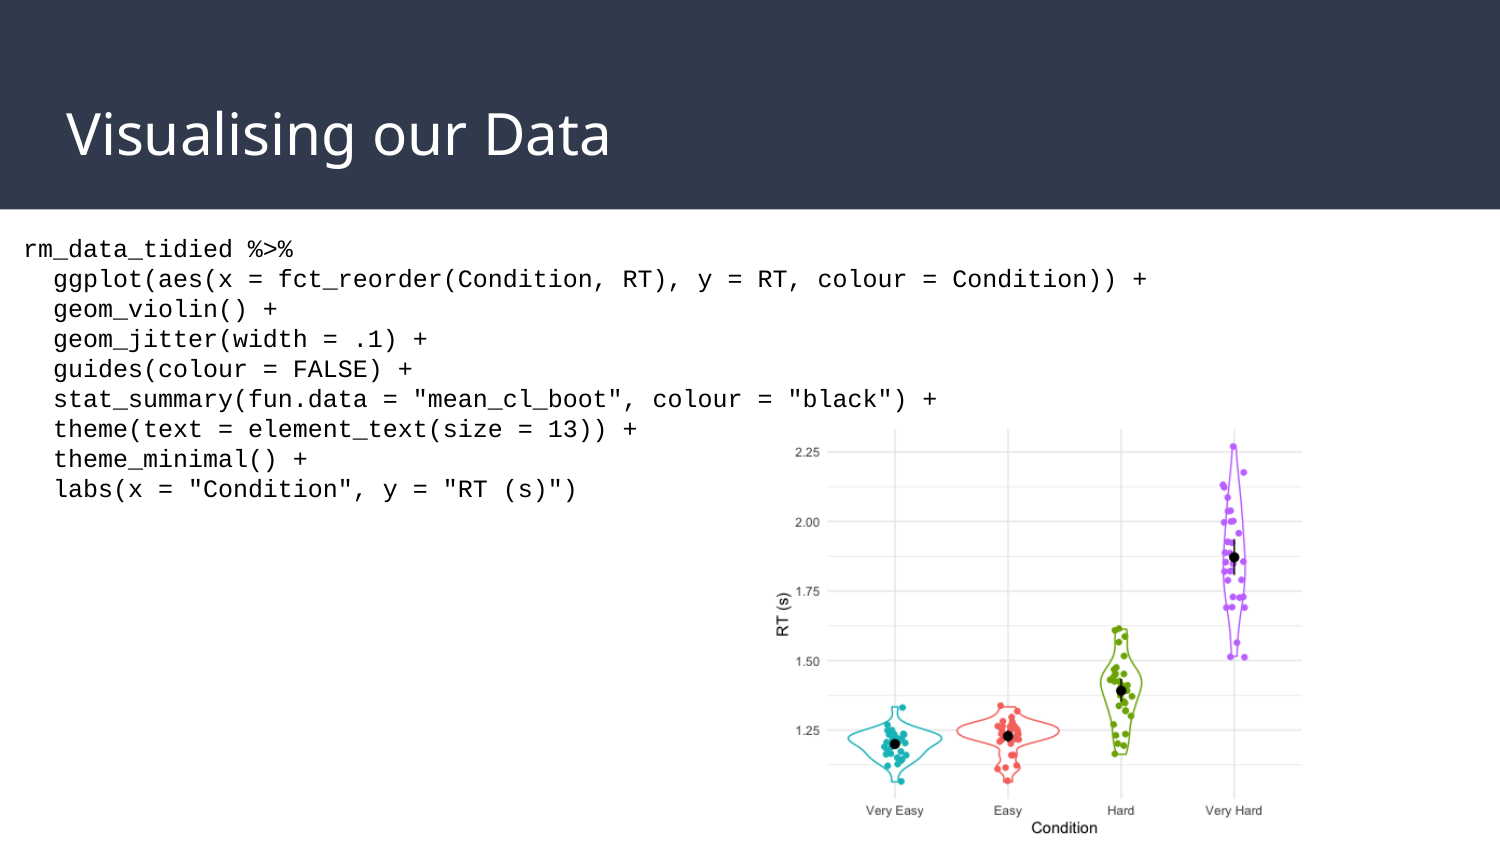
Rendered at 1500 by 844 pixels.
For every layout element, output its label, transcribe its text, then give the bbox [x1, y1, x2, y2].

text_box rm_data_tidied %>% ggplot(aes(x = fct_reorder(Condition, RT), y = RT, colour = Condition)) + geom_violin() + geom_jitter(width = .1) + guides(colour = FALSE) + stat_summary(fun.data = "mean_cl_boot", colour = "black") + theme(text = element_text(size = 13)) + theme_minimal() + labs(x = "Condition", y = "RT (s)") [8, 217, 1169, 687]
picture [769, 421, 1310, 844]
title Visualising our Data [51, 82, 1449, 185]
